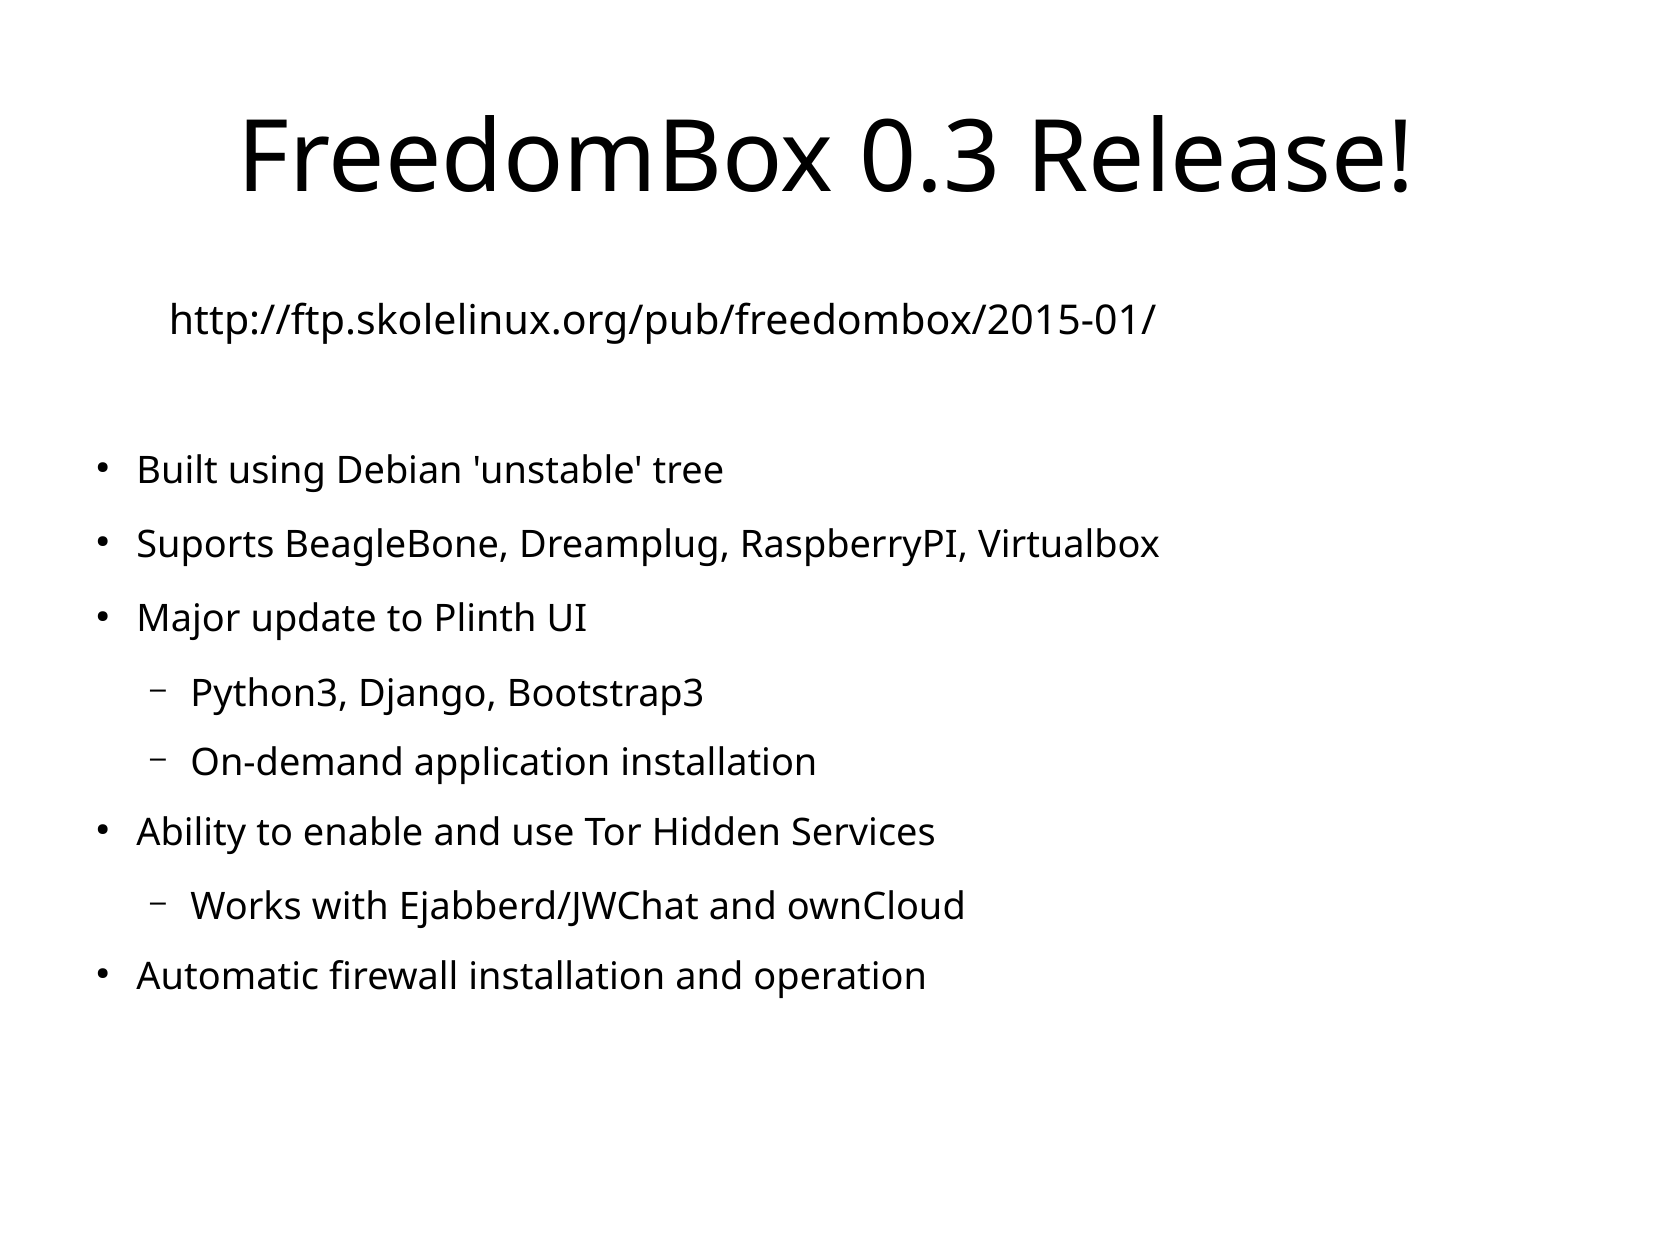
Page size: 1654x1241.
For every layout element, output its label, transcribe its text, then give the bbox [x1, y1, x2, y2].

list http://ftp.skolelinux.org/pub/freedombox/2015-01/ Built using Debian 'unstable' tree Suports BeagleBone, Dreamplug, RaspberryPI, Virtualbox Major update to Plinth UI Python3, Django, Bootstrap3 On-demand application installation Ability to enable and use Tor Hidden Services Works with Ejabberd/JWChat and ownCloud Automatic firewall installation and operation [82, 290, 1571, 1010]
title FreedomBox 0.3 Release! [82, 49, 1571, 257]
